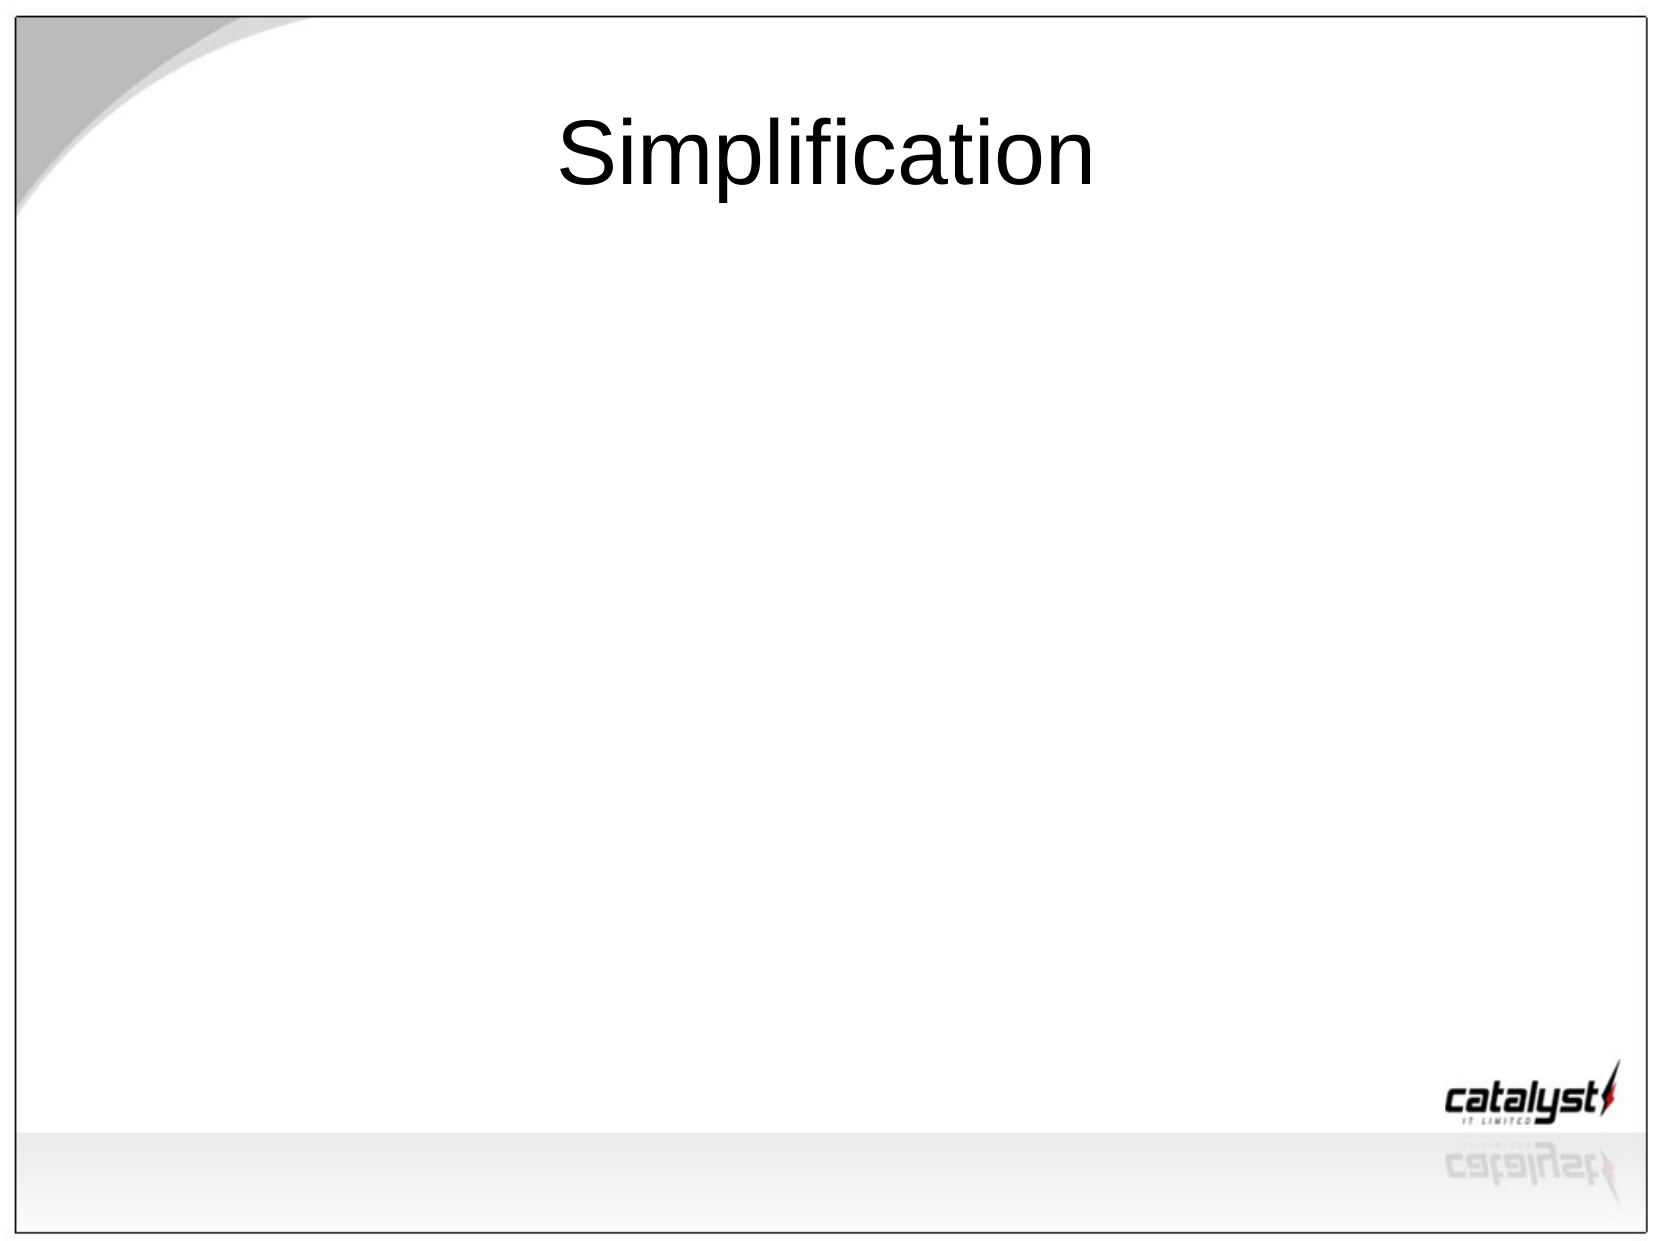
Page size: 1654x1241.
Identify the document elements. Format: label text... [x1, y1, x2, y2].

picture [4, 5, 1654, 1241]
title Simplification [82, 56, 1571, 250]
